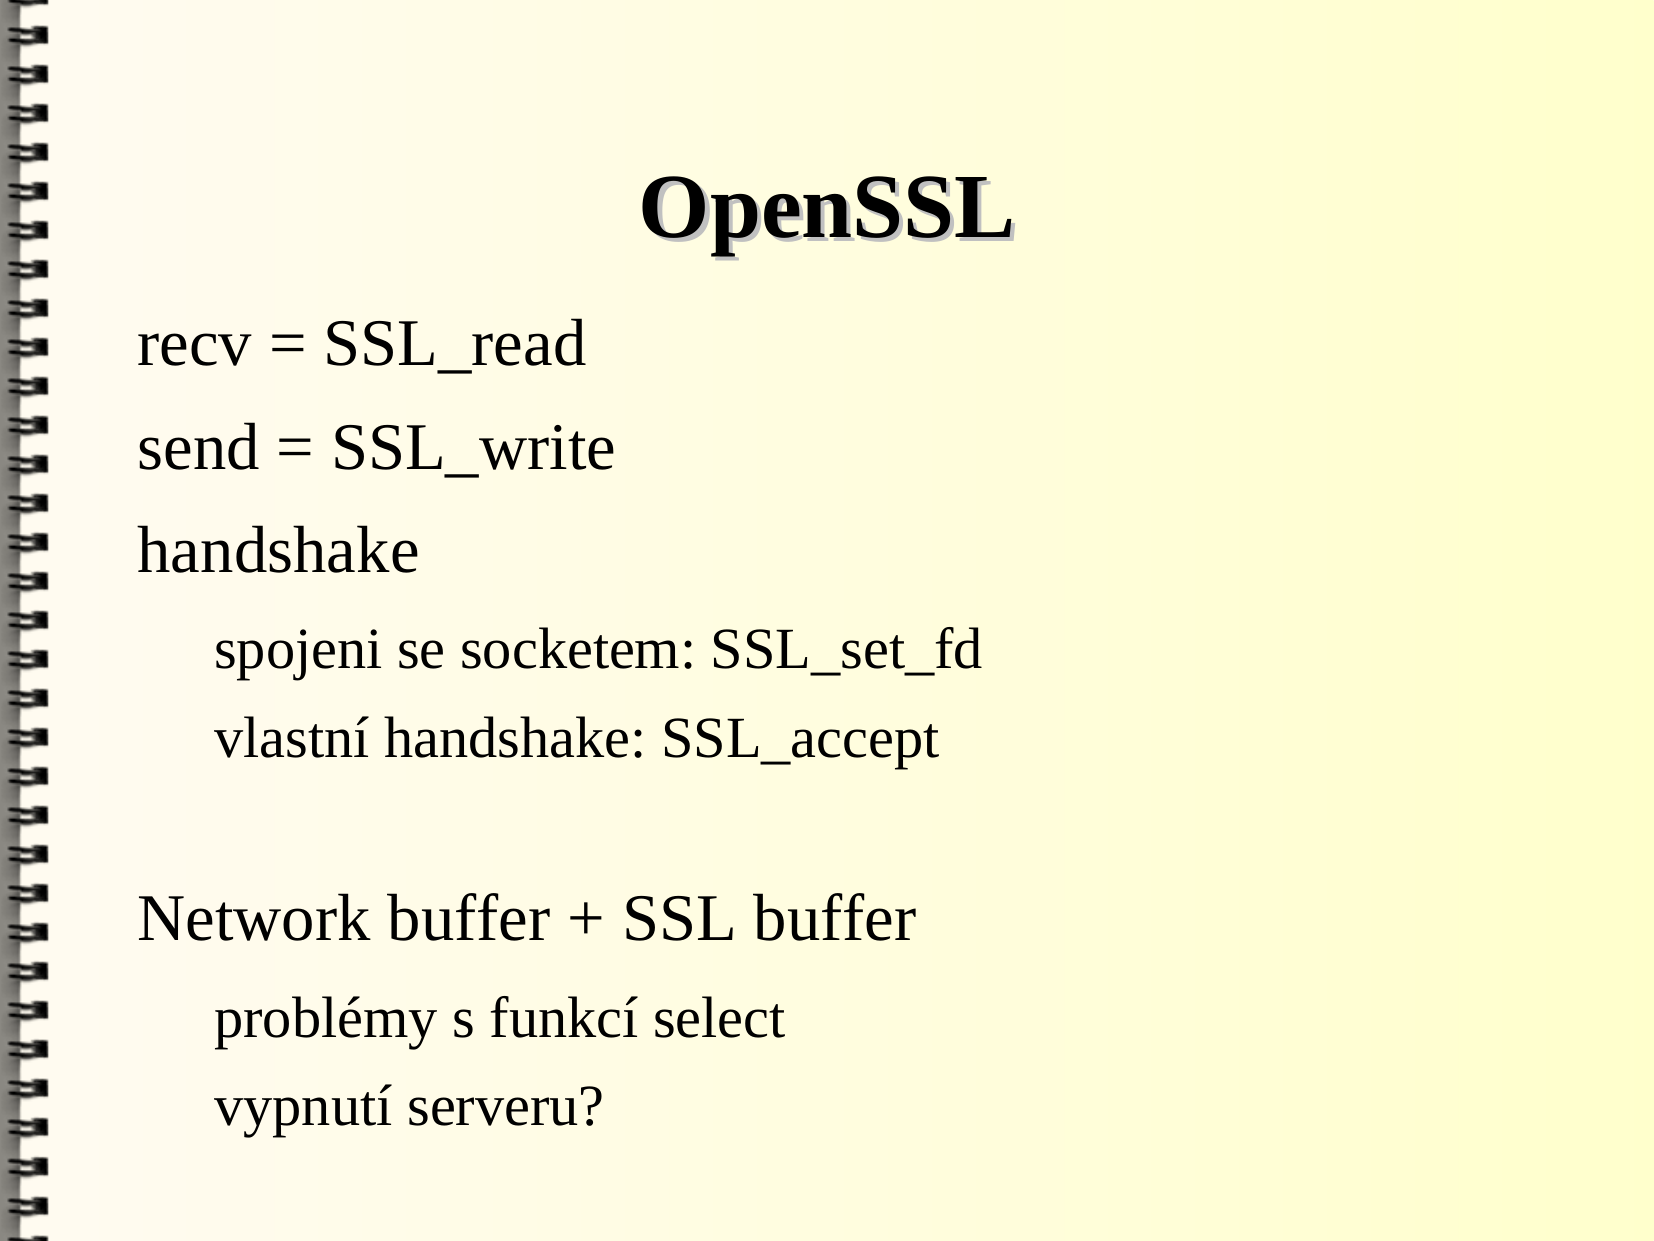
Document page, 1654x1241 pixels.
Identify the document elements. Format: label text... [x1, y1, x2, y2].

list recv = SSL_read send = SSL_write handshake spojeni se socketem: SSL_set_fd vlastní handshake: SSL_accept Network buffer + SSL buffer problémy s funkcí select vypnutí serveru? [119, 306, 1532, 1143]
title OpenSSL [121, 102, 1534, 311]
picture [0, 0, 1654, 1241]
